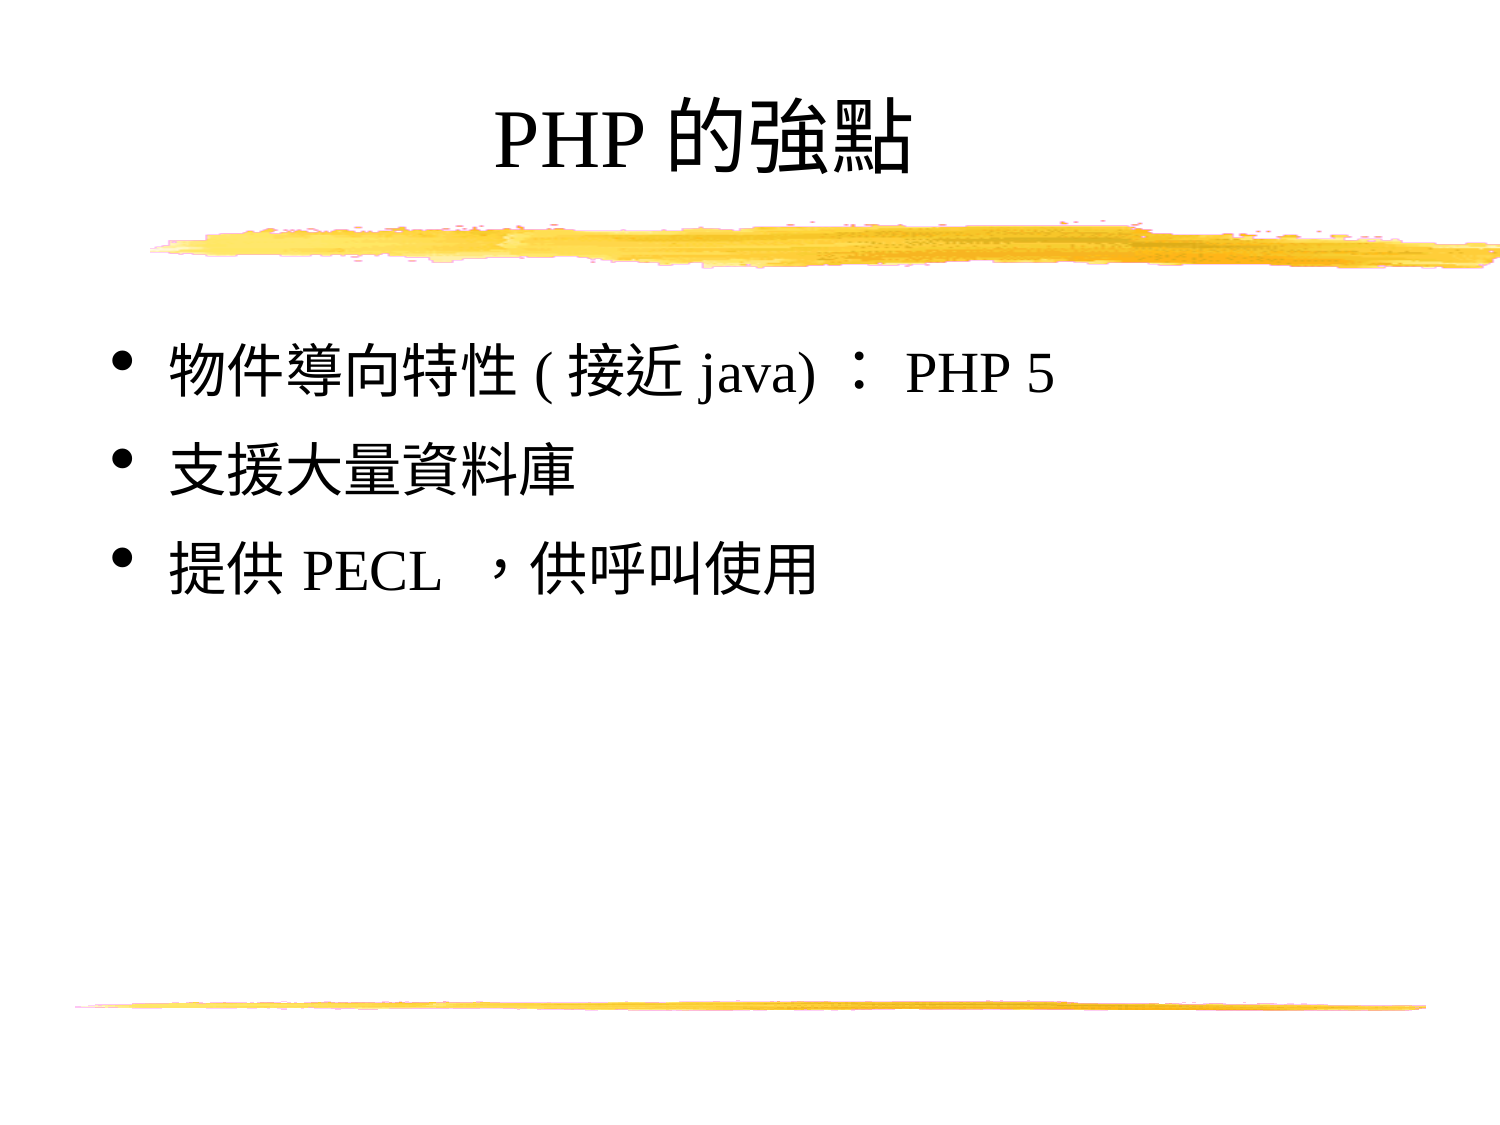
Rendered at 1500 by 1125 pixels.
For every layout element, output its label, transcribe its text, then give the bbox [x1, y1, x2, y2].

picture [150, 215, 1500, 279]
title PHP的強點 [66, 44, 1342, 218]
list 物件導向特性(接近java)：PHP 5 支援大量資料庫 提供PECL ，供呼叫使用 [112, 324, 1388, 986]
picture [75, 999, 1426, 1013]
